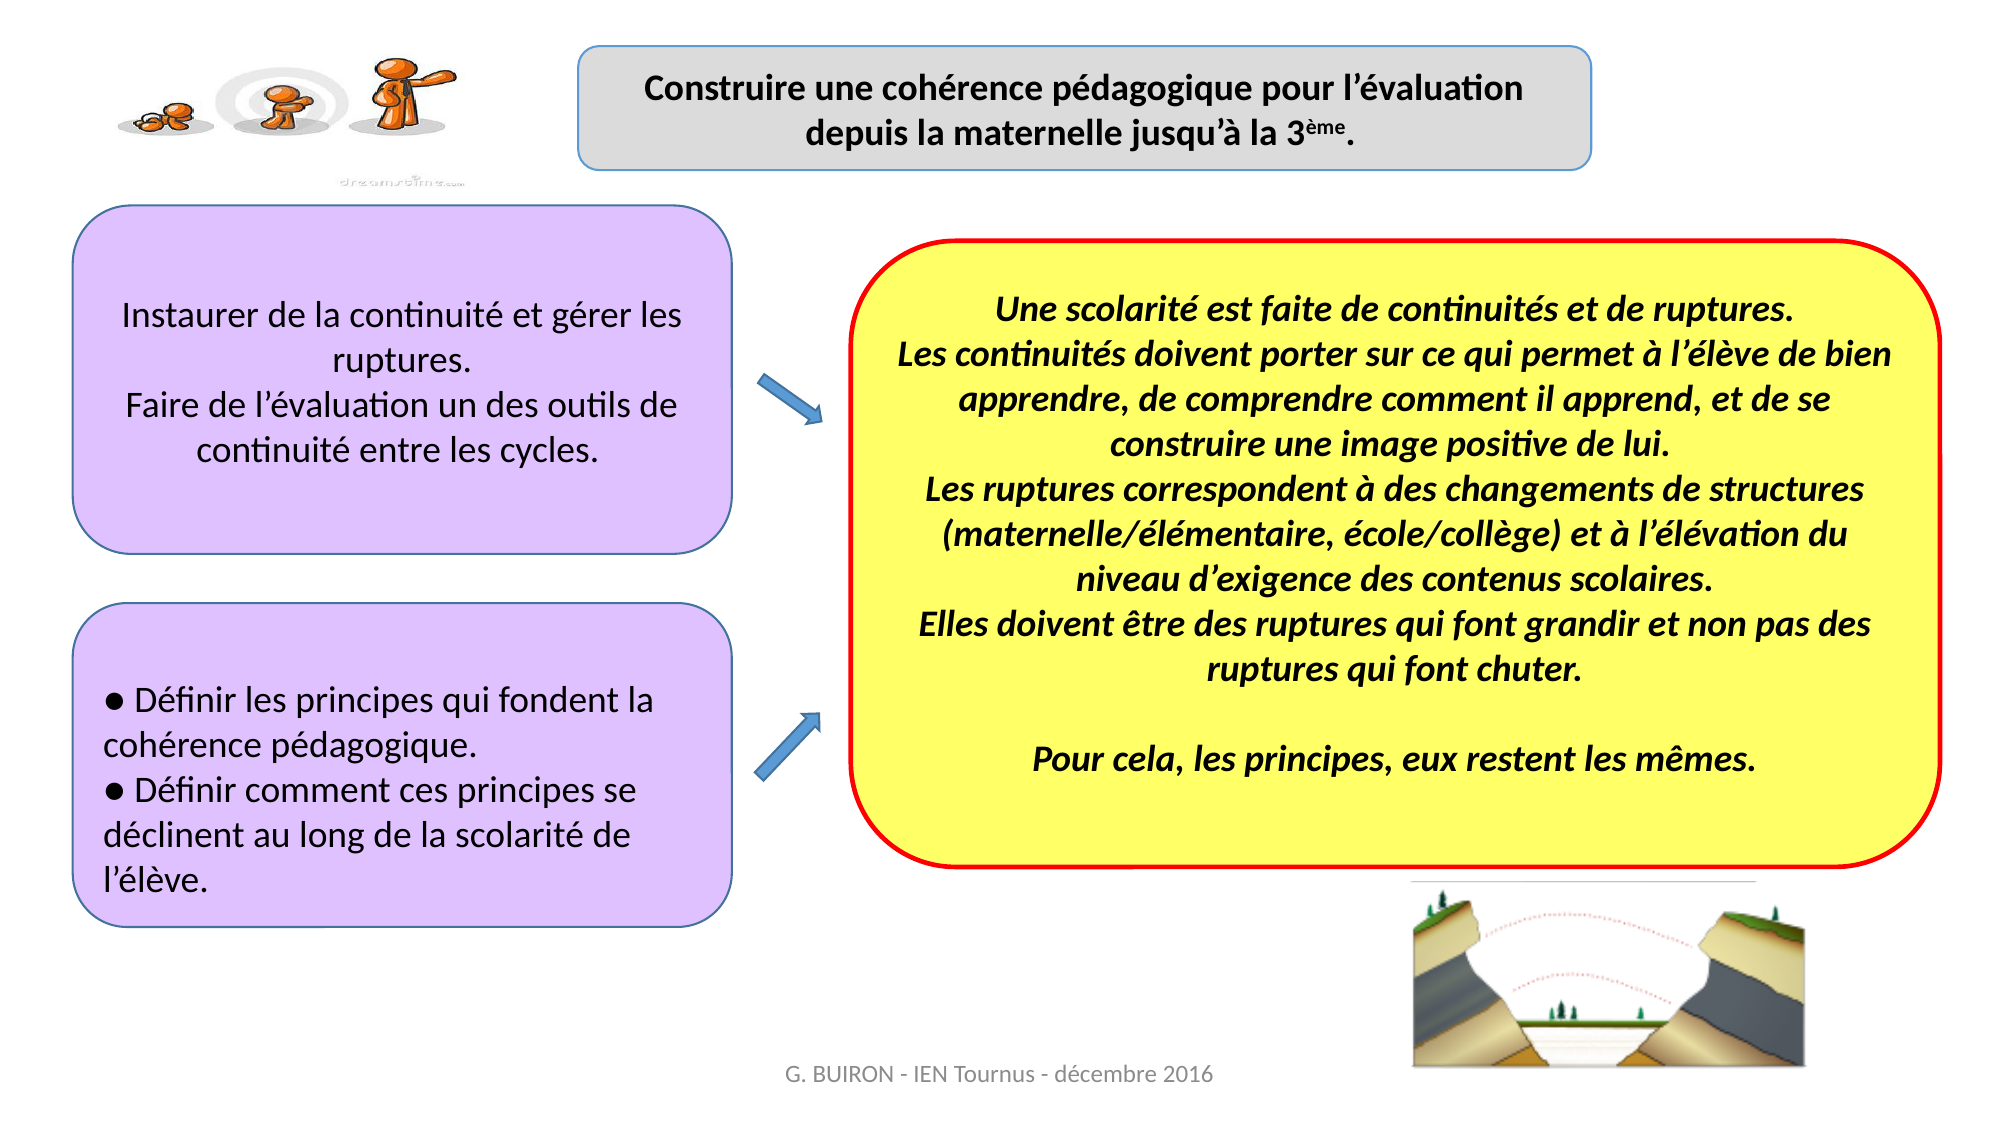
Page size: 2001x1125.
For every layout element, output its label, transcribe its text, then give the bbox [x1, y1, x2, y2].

picture [1410, 880, 1809, 1074]
text_box Instaurer de la continuité et gérer les ruptures. Faire de l’évaluation un des outils de continuité entre les cycles. [72, 205, 732, 554]
picture [108, 5, 468, 188]
footer G. BUIRON - IEN Tournus - décembre 2016 [662, 1042, 1338, 1103]
text_box [754, 713, 820, 781]
text_box Construire une cohérence pédagogique pour l’évaluation depuis la maternelle jusqu’à la 3ème. [578, 46, 1592, 171]
text_box ● Définir les principes qui fondent la cohérence pédagogique. ● Définir comment ces principes se déclinent au long de la scolarité de l’élève. [72, 603, 732, 927]
text_box Une scolarité est faite de continuités et de ruptures. Les continuités doivent porter sur ce qui permet à l’élève de bien apprendre, de comprendre comment il apprend, et de se construire une image positive de lui. Les ruptures correspondent à des changements de structures (maternelle/élémentaire, école/collège) et à l’élévation du niveau d’exigence des contenus scolaires. Elles doivent être des ruptures qui font grandir et non pas des ruptures qui font chuter. Pour cela, les principes, eux restent les mêmes. [850, 240, 1940, 867]
text_box [757, 374, 822, 424]
